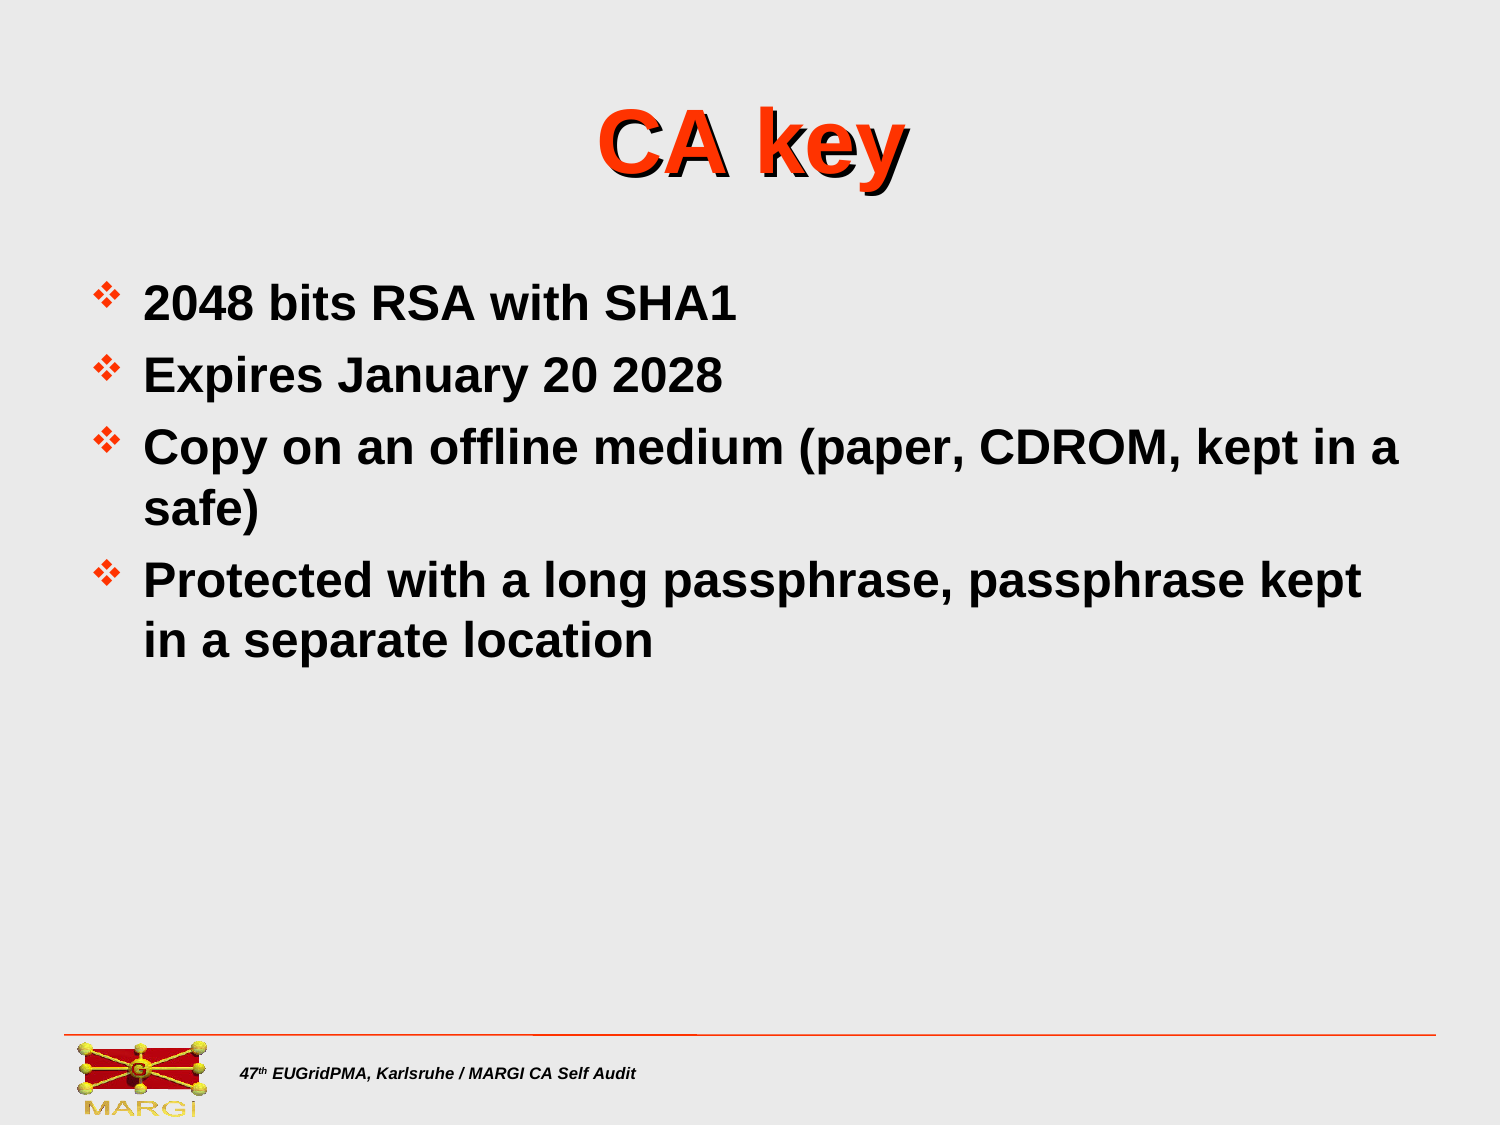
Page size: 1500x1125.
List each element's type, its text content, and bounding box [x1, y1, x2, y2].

text_box CA key [76, 42, 1427, 231]
picture [67, 1033, 219, 1123]
text_box 2048 bits RSA with SHA1 Expires January 20 2028 Copy on an offline medium (paper, CDROM, kept in a safe) Protected with a long passphrase, passphrase kept in a separate location [75, 262, 1426, 1005]
